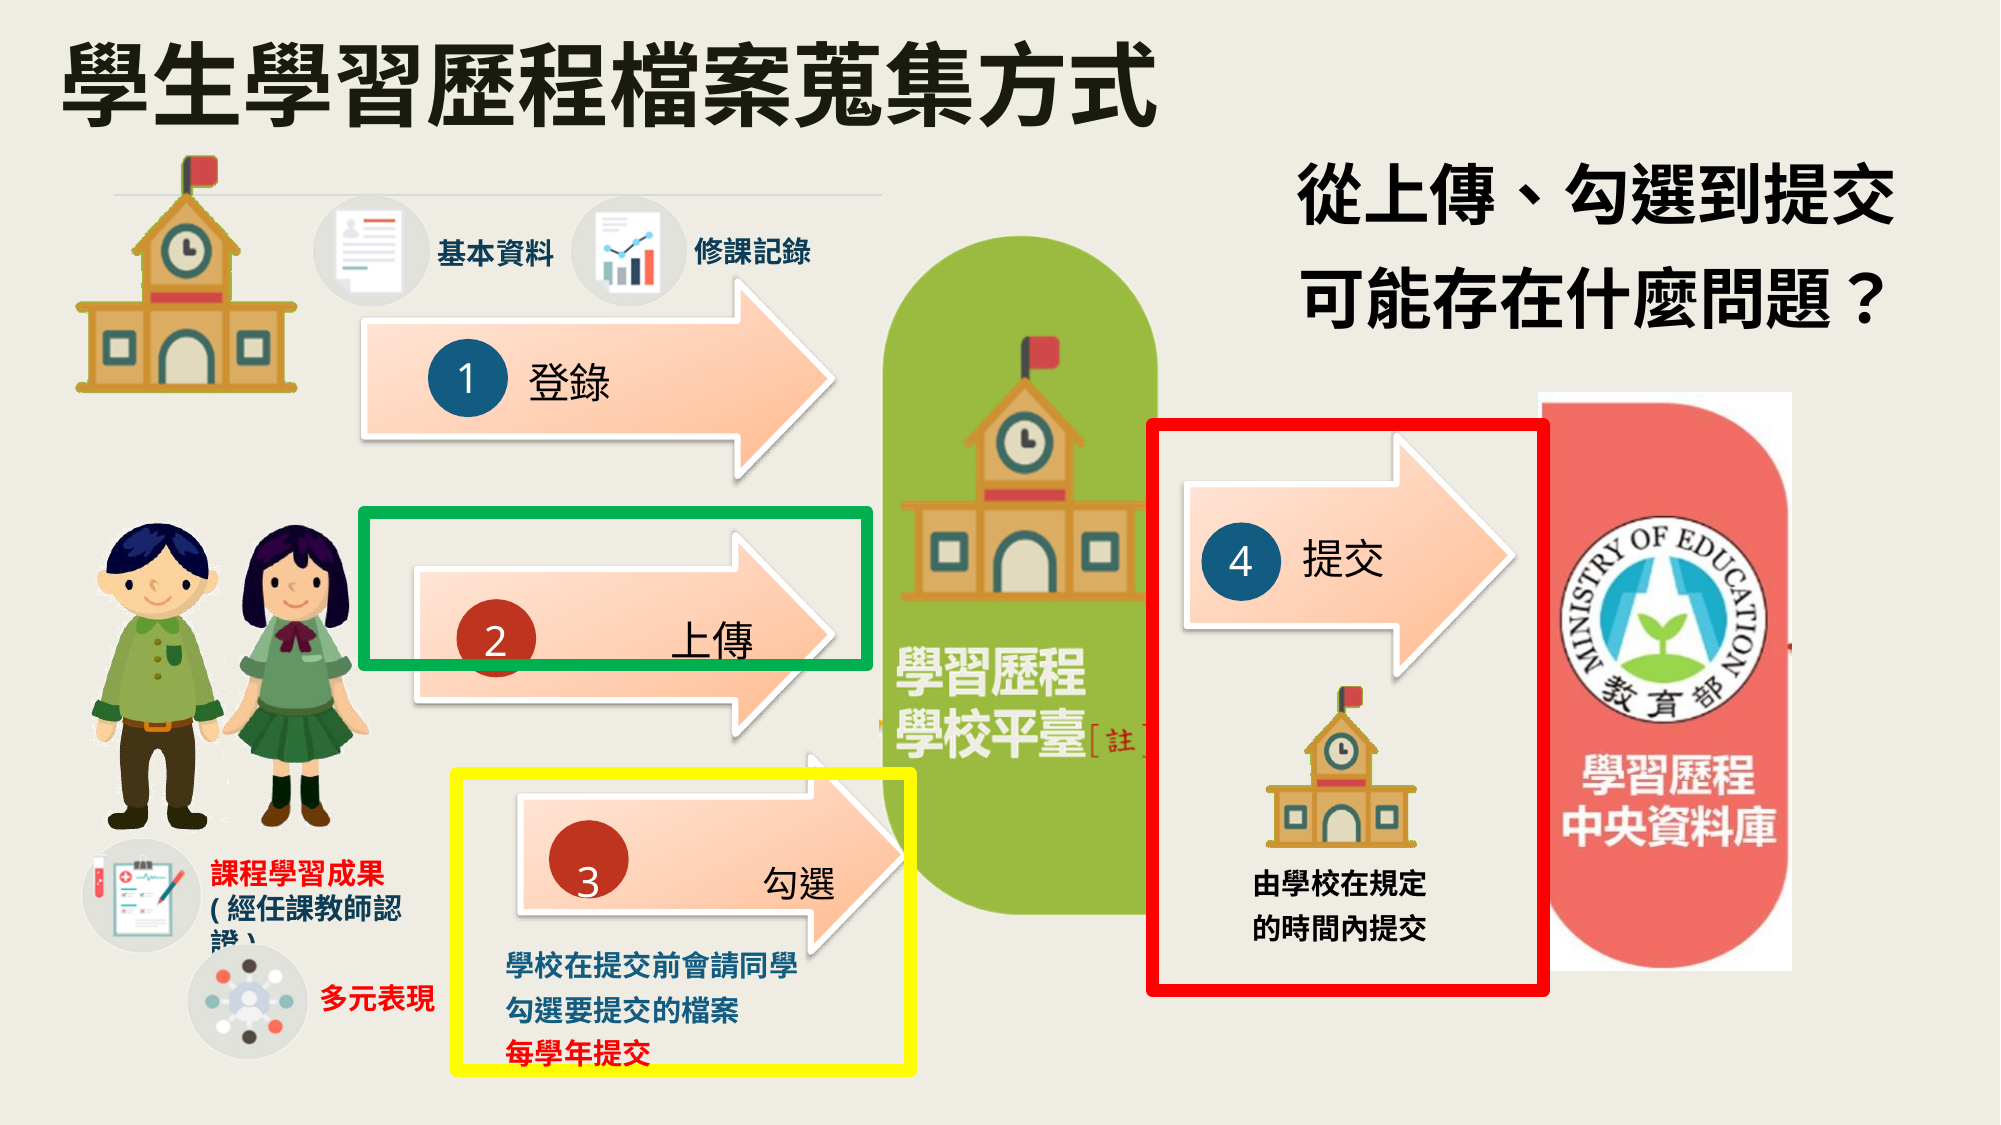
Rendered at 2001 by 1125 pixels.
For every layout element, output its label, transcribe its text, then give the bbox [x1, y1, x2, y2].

text_box 提交 [1302, 530, 1388, 583]
text_box 從上傳、勾選到提交 可能存在什麼問題？ [1294, 127, 1902, 338]
picture [1177, 431, 1520, 852]
text_box 4 [1229, 532, 1256, 586]
picture [1159, 431, 1166, 926]
picture [90, 512, 377, 847]
picture [814, 766, 820, 773]
text_box 多元表現 [317, 978, 439, 1016]
text_box [427, 338, 508, 418]
text_box 基本資料 [435, 233, 557, 269]
text_box 由學校在規定 的時間內提交 [1252, 852, 1431, 946]
text_box 1 [453, 349, 483, 402]
text_box 4 [1233, 551, 1243, 566]
picture [81, 838, 309, 1060]
title 學生學習歷程檔案蒐集方式 [57, 25, 1163, 216]
text_box 修課記錄 [692, 231, 814, 269]
text_box 3 勾選 學校在提交前會請同學 勾選要提交的檔案 每學年提交 [456, 773, 911, 1071]
text_box [1201, 522, 1282, 601]
picture [408, 232, 1166, 969]
picture [72, 153, 301, 401]
text_box 登錄 [526, 354, 614, 407]
picture [421, 666, 796, 724]
picture [312, 195, 843, 494]
picture [1538, 392, 1792, 971]
text_box 2 上傳 [364, 512, 868, 666]
text_box 課程學習成果 (經任課教師認證) [208, 853, 440, 961]
text_box [468, 666, 525, 678]
